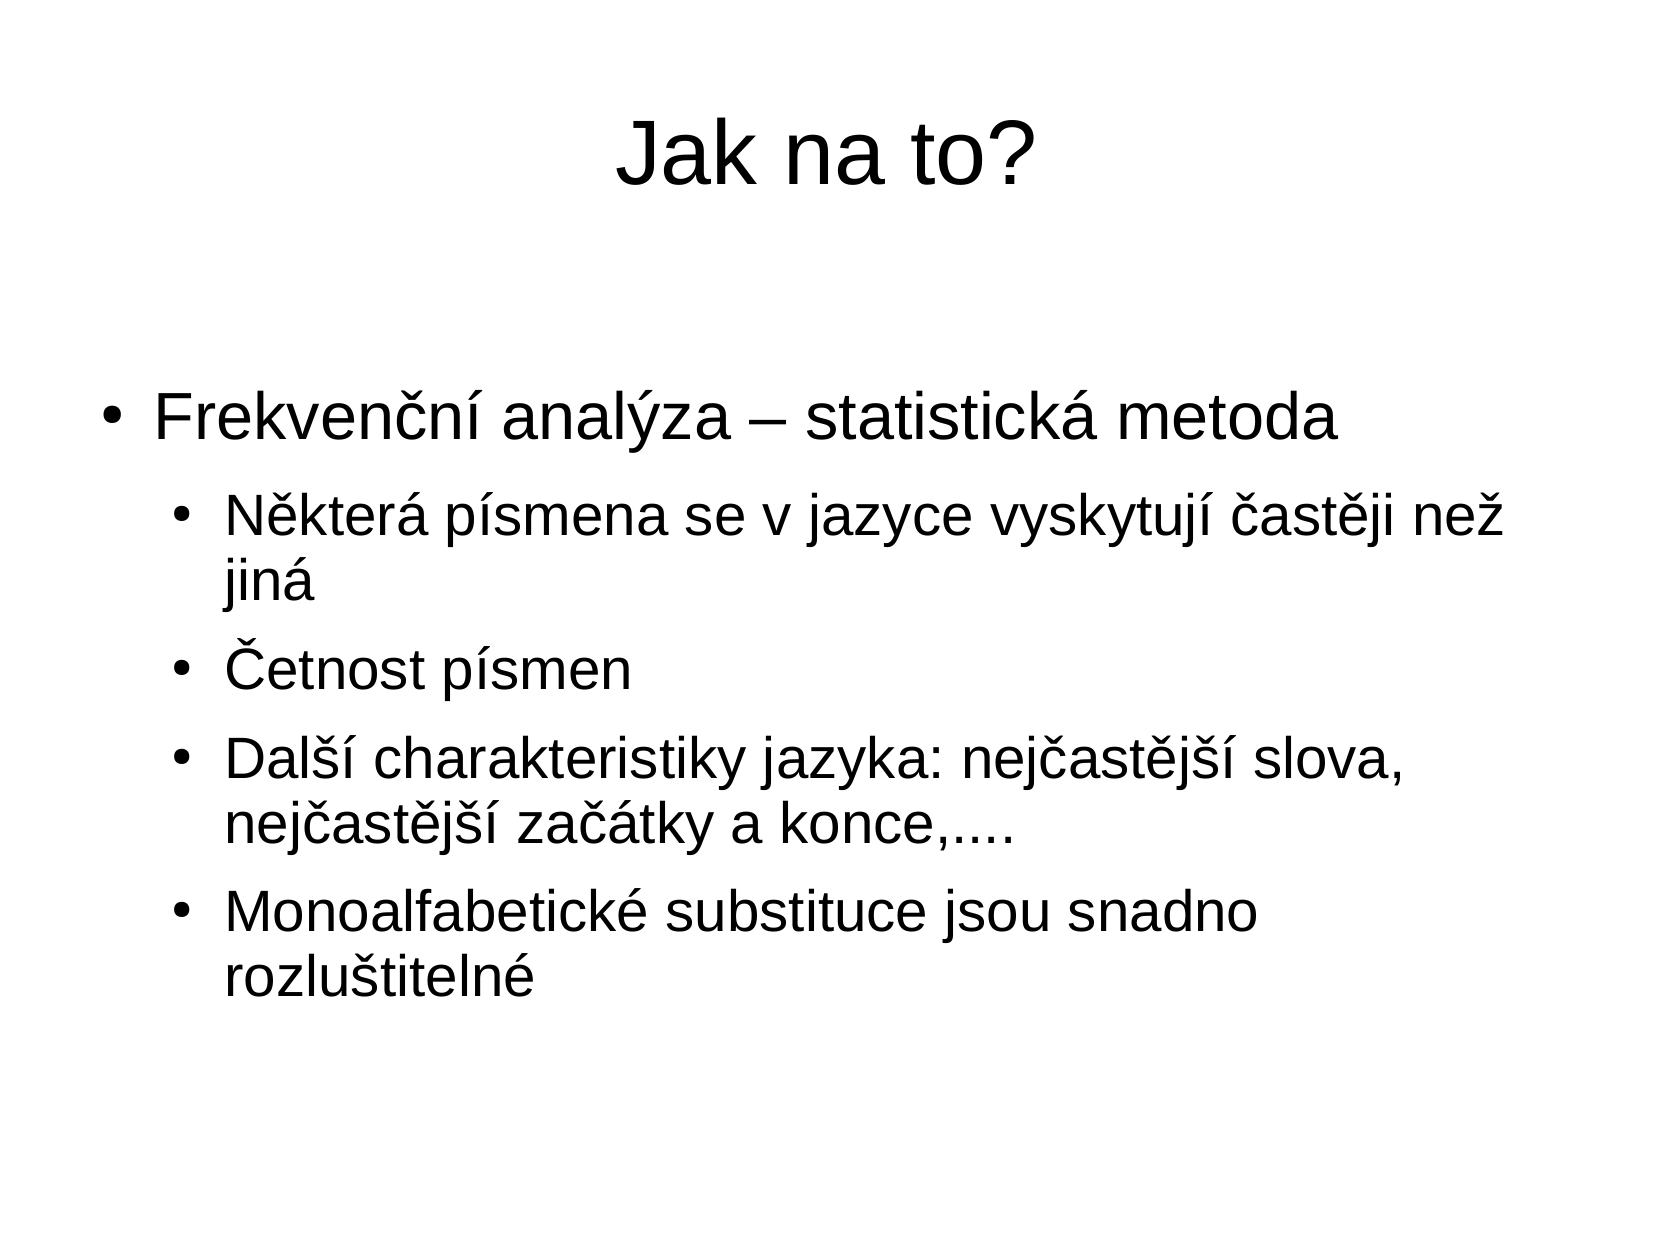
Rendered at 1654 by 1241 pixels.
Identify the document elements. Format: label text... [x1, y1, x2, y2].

list Frekvenční analýza – statistická metoda Některá písmena se v jazyce vyskytují častěji než jiná Četnost písmen Další charakteristiky jazyka: nejčastější slova, nejčastější začátky a konce,.... Monoalfabetické substituce jsou snadno rozluštitelné [82, 290, 1571, 1094]
title Jak na to? [82, 56, 1571, 250]
